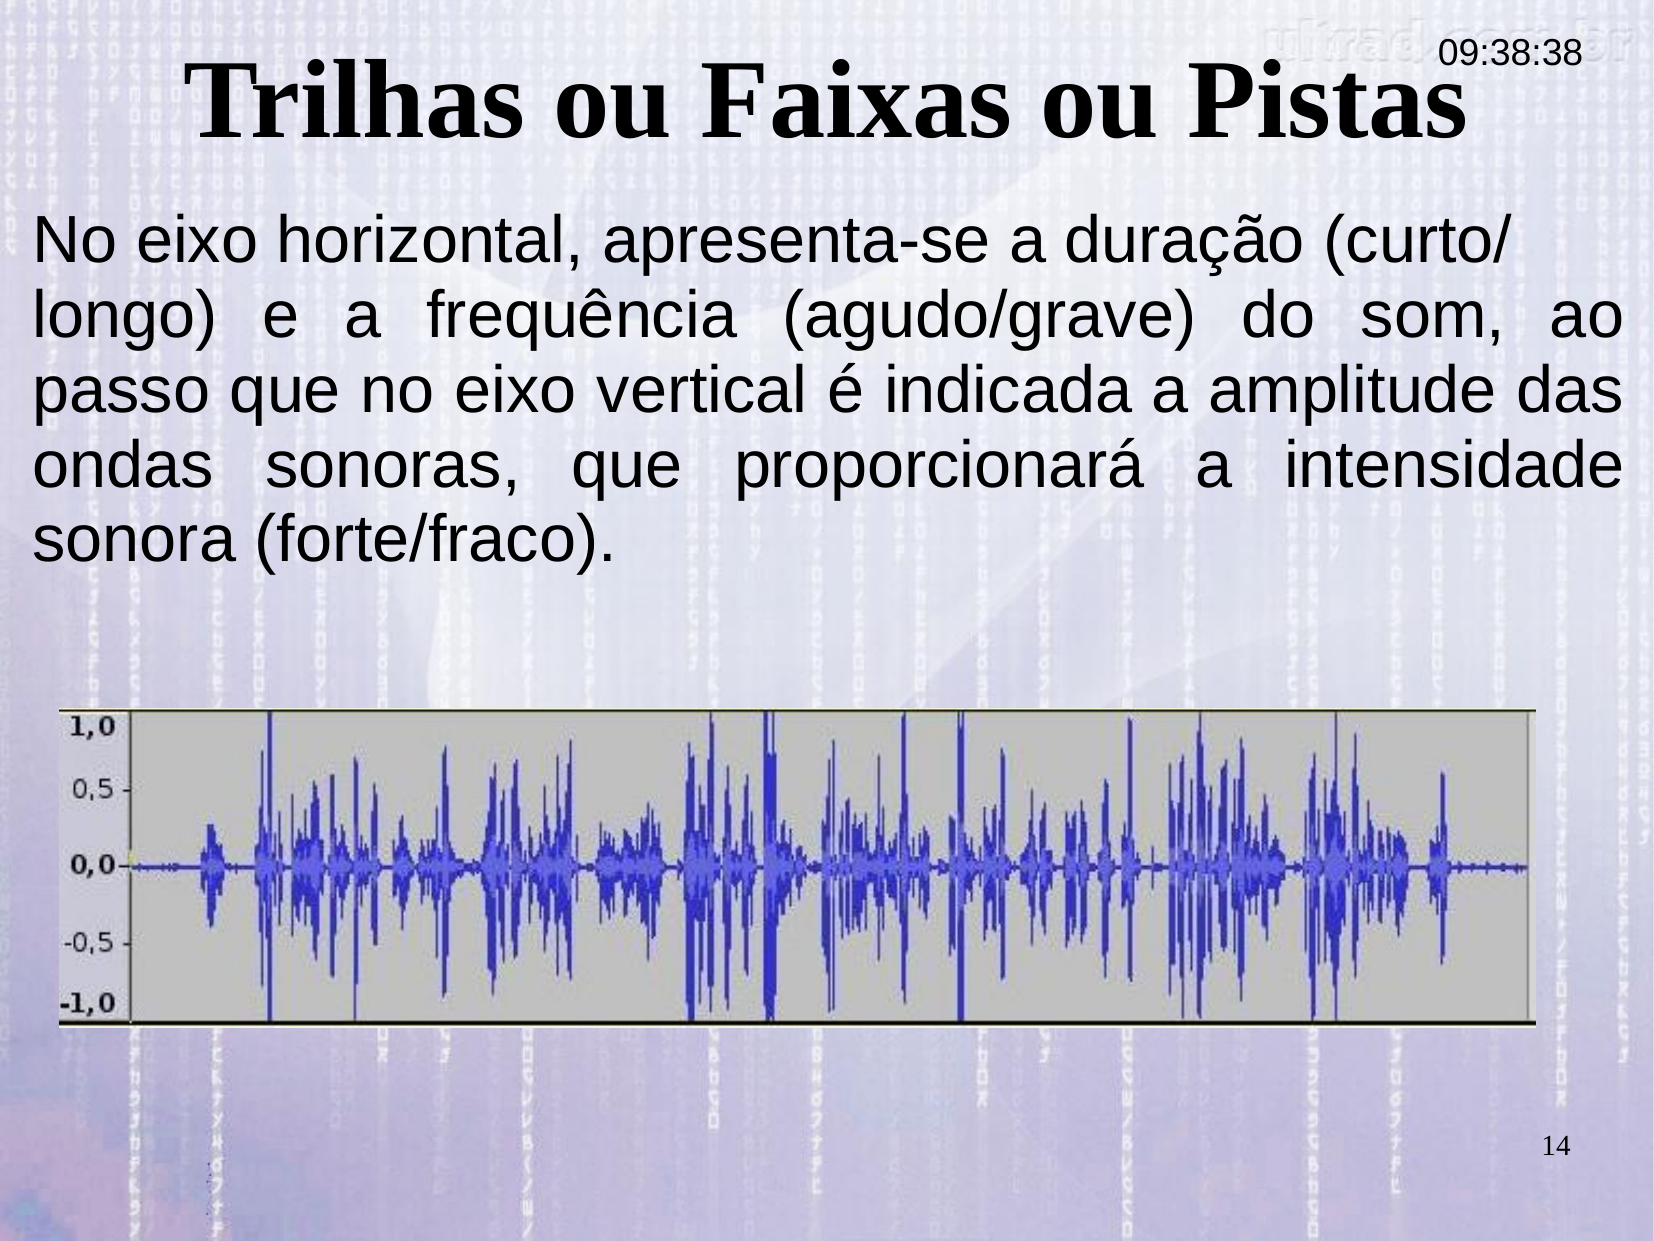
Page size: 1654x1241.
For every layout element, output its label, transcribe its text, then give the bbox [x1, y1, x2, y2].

picture [0, 0, 1654, 1241]
text_box 12:04:17 [1423, 23, 1631, 94]
text_box Trilhas ou Faixas ou Pistas [29, 29, 1625, 191]
text_box No eixo horizontal, apresenta-se a duração (curto/ longo) e a frequência (agudo/grave) do som, ao passo que no eixo vertical é indicada a amplitude das ondas sonoras, que proporcionará a intensidade sonora (forte/fraco). [17, 194, 1641, 584]
